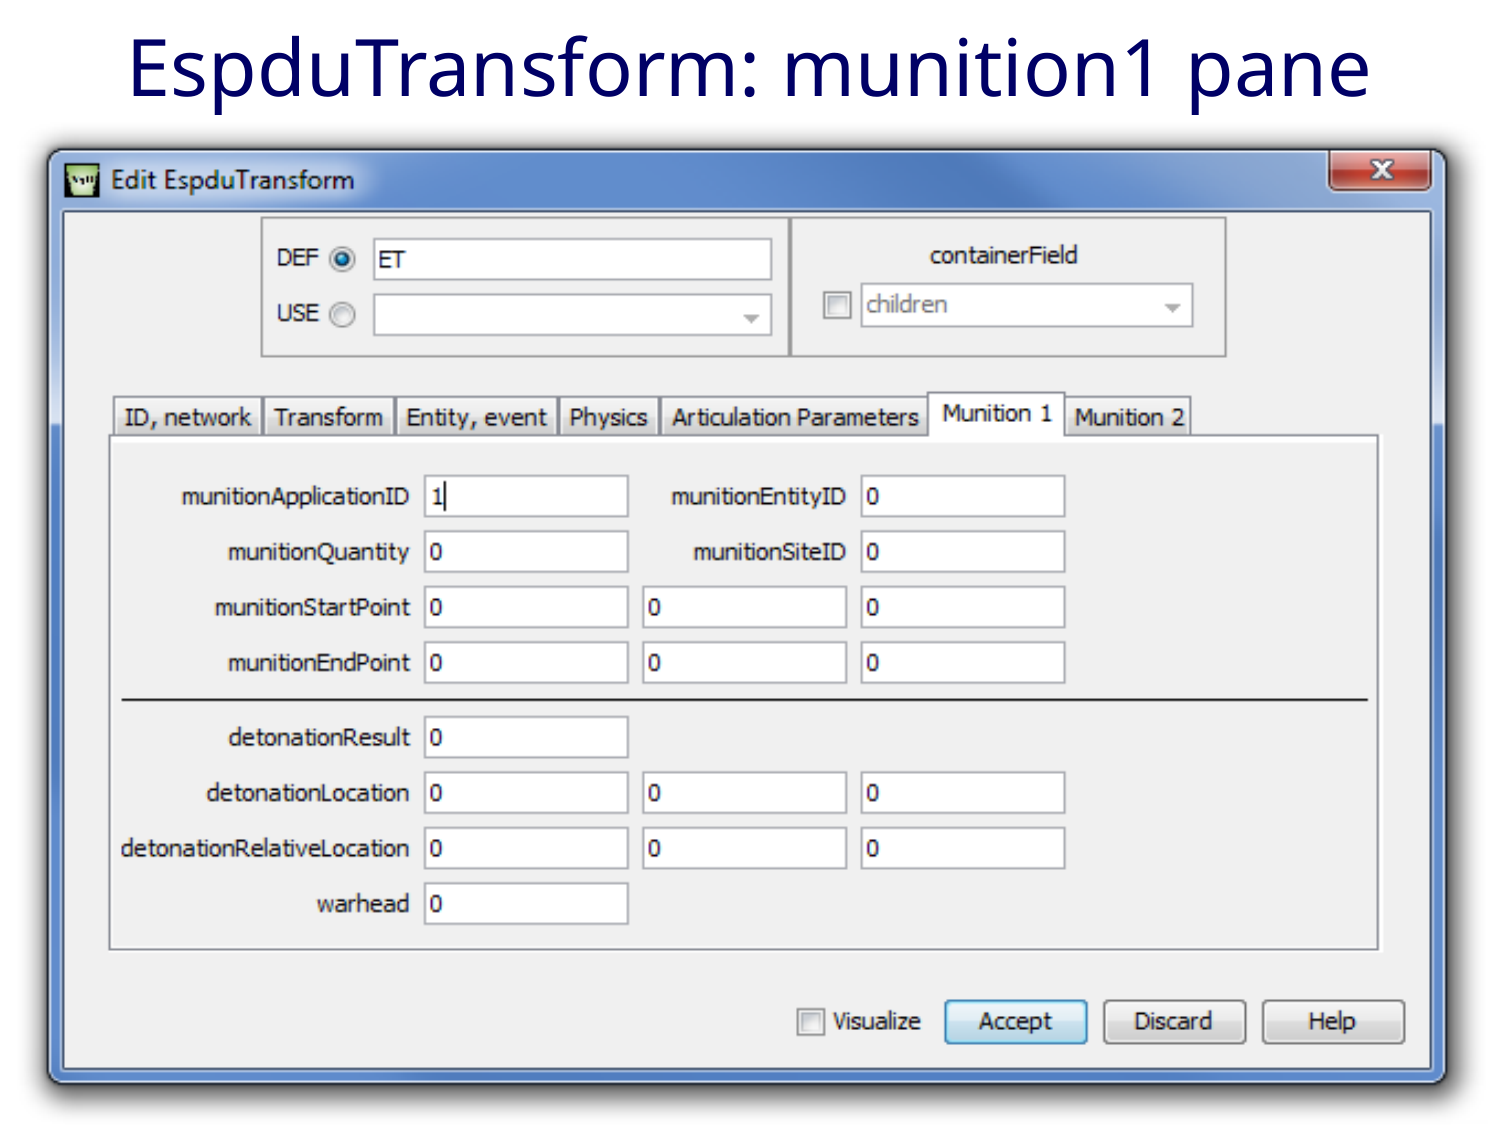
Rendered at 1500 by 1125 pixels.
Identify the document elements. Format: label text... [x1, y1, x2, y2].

title EspduTransform: munition1 pane [112, 2, 1388, 119]
picture [12, 119, 1492, 1125]
